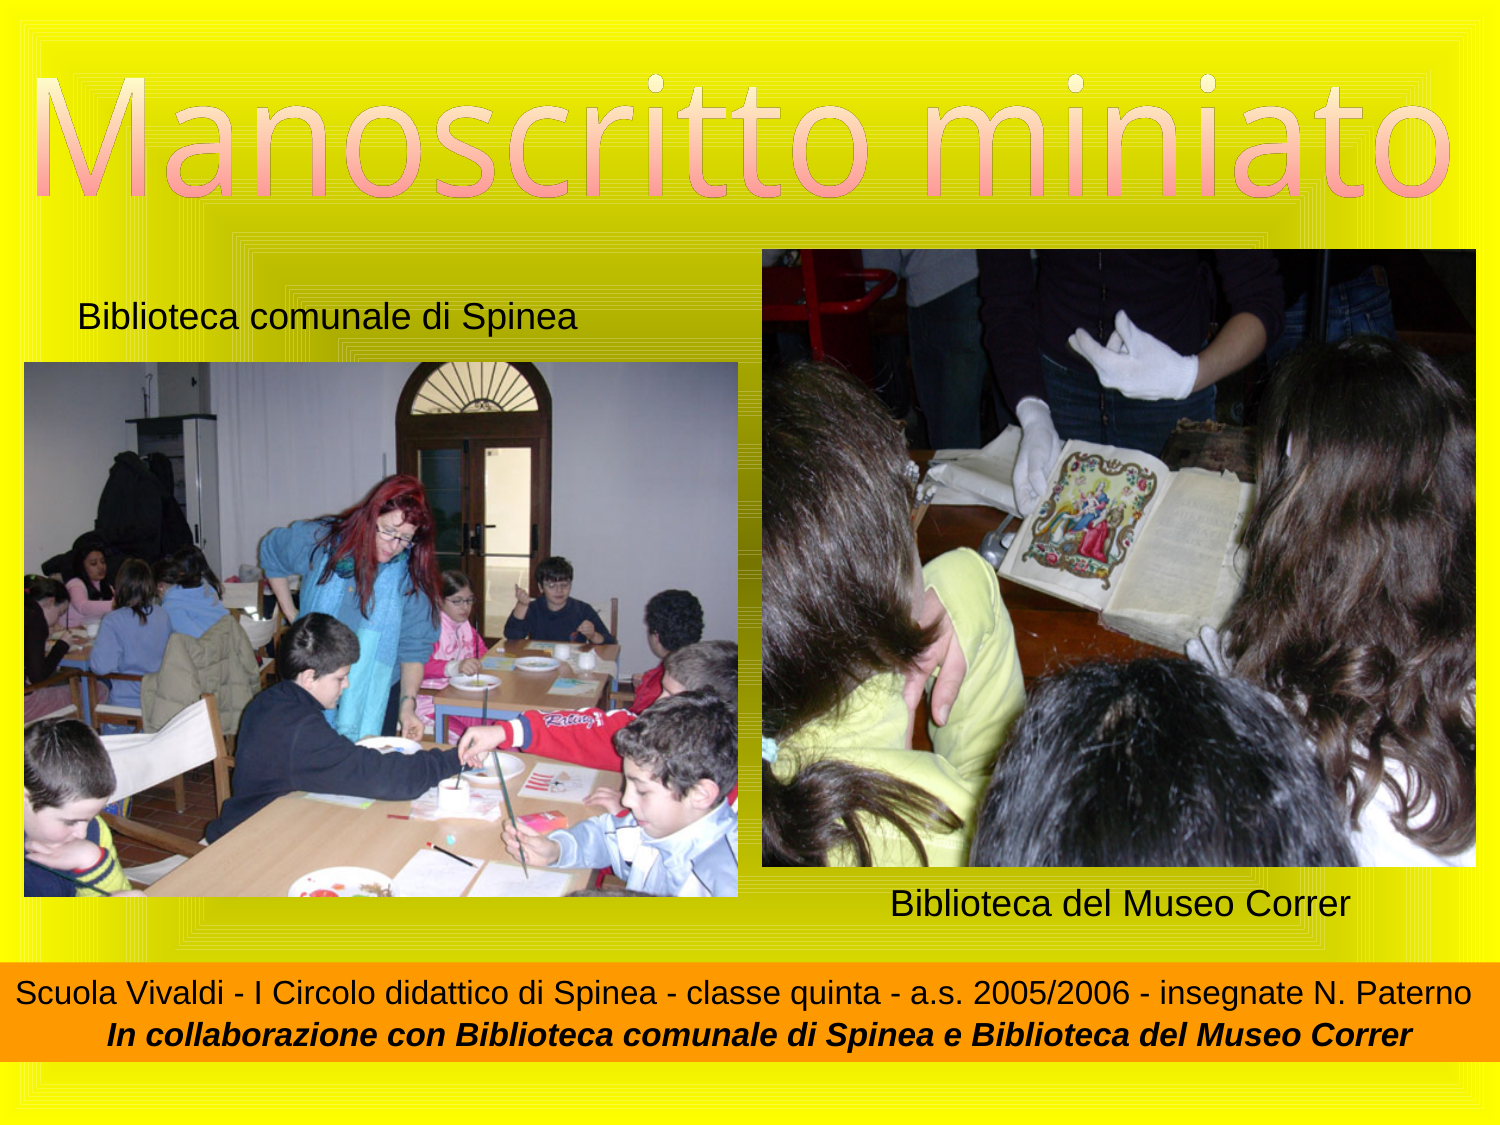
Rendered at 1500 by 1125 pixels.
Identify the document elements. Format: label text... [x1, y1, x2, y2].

picture [762, 249, 1476, 867]
text_box Biblioteca del Museo Correr [875, 875, 1463, 933]
text_box Biblioteca comunale di Spinea [62, 287, 726, 345]
text_box Scuola Vivaldi - I Circolo didattico di Spinea - classe quinta - a.s. 2005/2006 - insegnate N. Paterno In collaborazione con Biblioteca comunale di Spinea e Biblioteca del Museo Correr [0, 962, 1500, 1062]
picture [24, 362, 738, 897]
